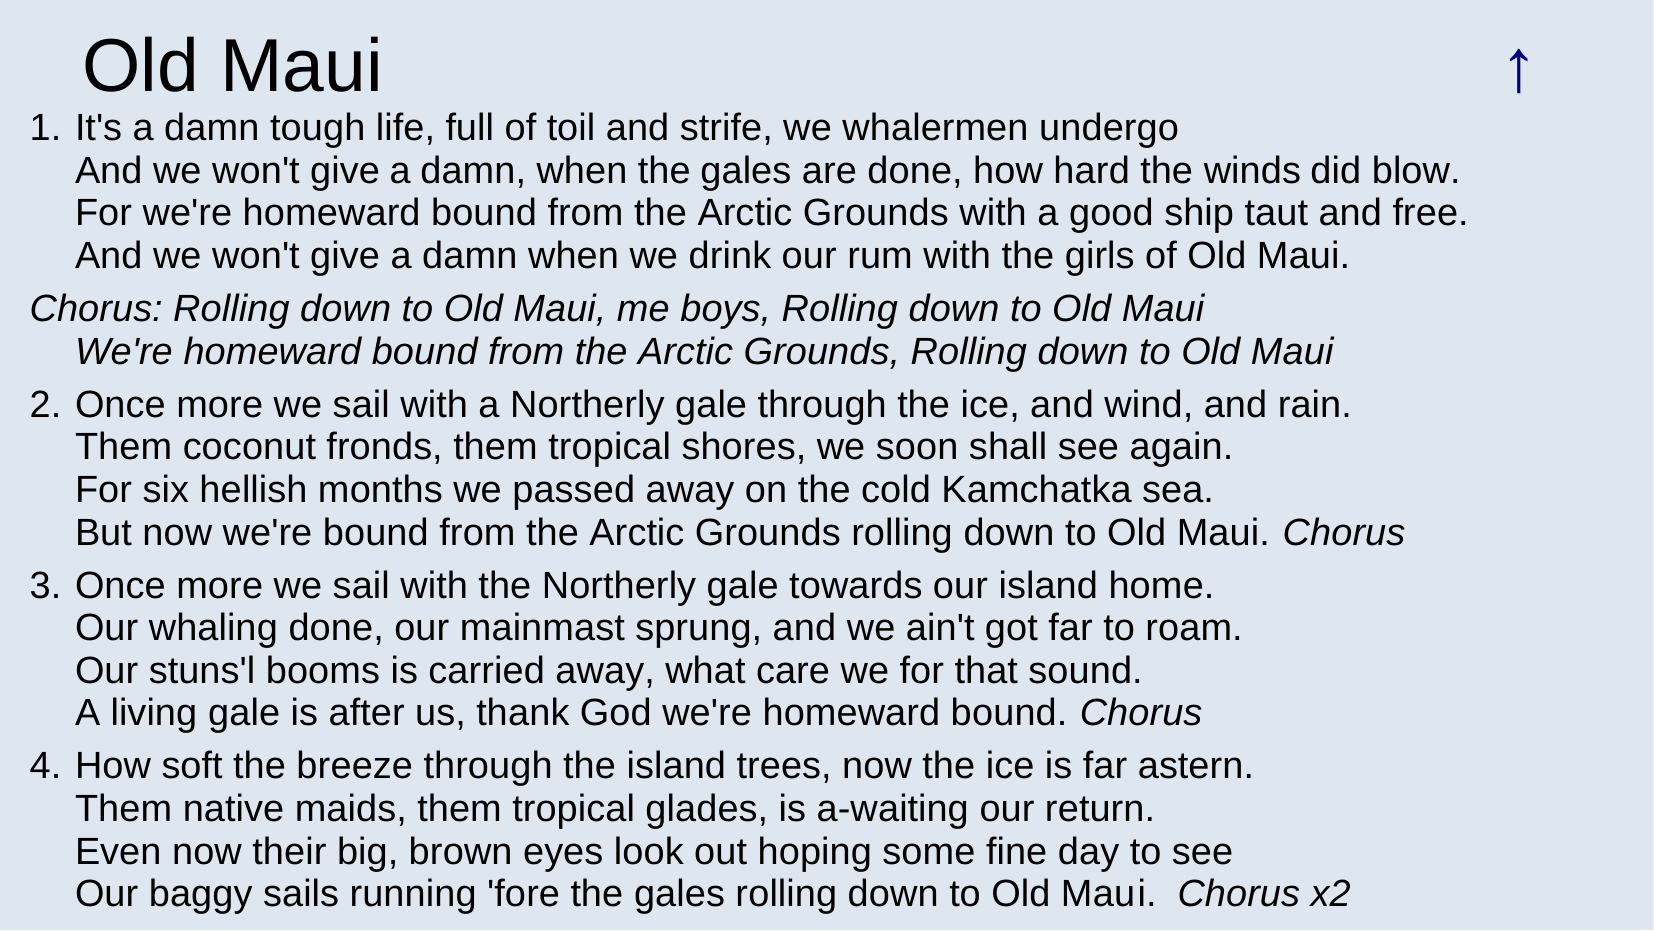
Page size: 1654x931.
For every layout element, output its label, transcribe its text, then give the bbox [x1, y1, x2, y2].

subtitle 1. It's a damn tough life, full of toil and strife, we whalermen undergo And we won't give a damn, when the gales are done, how hard the winds did blow. For we're homeward bound from the Arctic Grounds with a good ship taut and free. And we won't give a damn when we drink our rum with the girls of Old Maui. Chorus: Rolling down to Old Maui, me boys, Rolling down to Old Maui We're homeward bound from the Arctic Grounds, Rolling down to Old Maui 2. Once more we sail with a Northerly gale through the ice, and wind, and rain. Them coconut fronds, them tropical shores, we soon shall see again. For six hellish months we passed away on the cold Kamchatka sea. But now we're bound from the Arctic Grounds rolling down to Old Maui. Chorus 3. Once more we sail with the Northerly gale towards our island home. Our whaling done, our mainmast sprung, and we ain't got far to roam. Our stuns'l booms is carried away, what care we for that sound. A living gale is after us, thank God we're homeward bound. Chorus 4. How soft the breeze through the island trees, now the ice is far astern. Them native maids, them tropical glades, is a-waiting our return. Even now their big, brown eyes look out hoping some fine day to see Our baggy sails running 'fore the gales rolling down to Old Maui. Chorus x2 [29, 106, 1625, 916]
title Old Maui ↑ [82, 23, 1571, 106]
